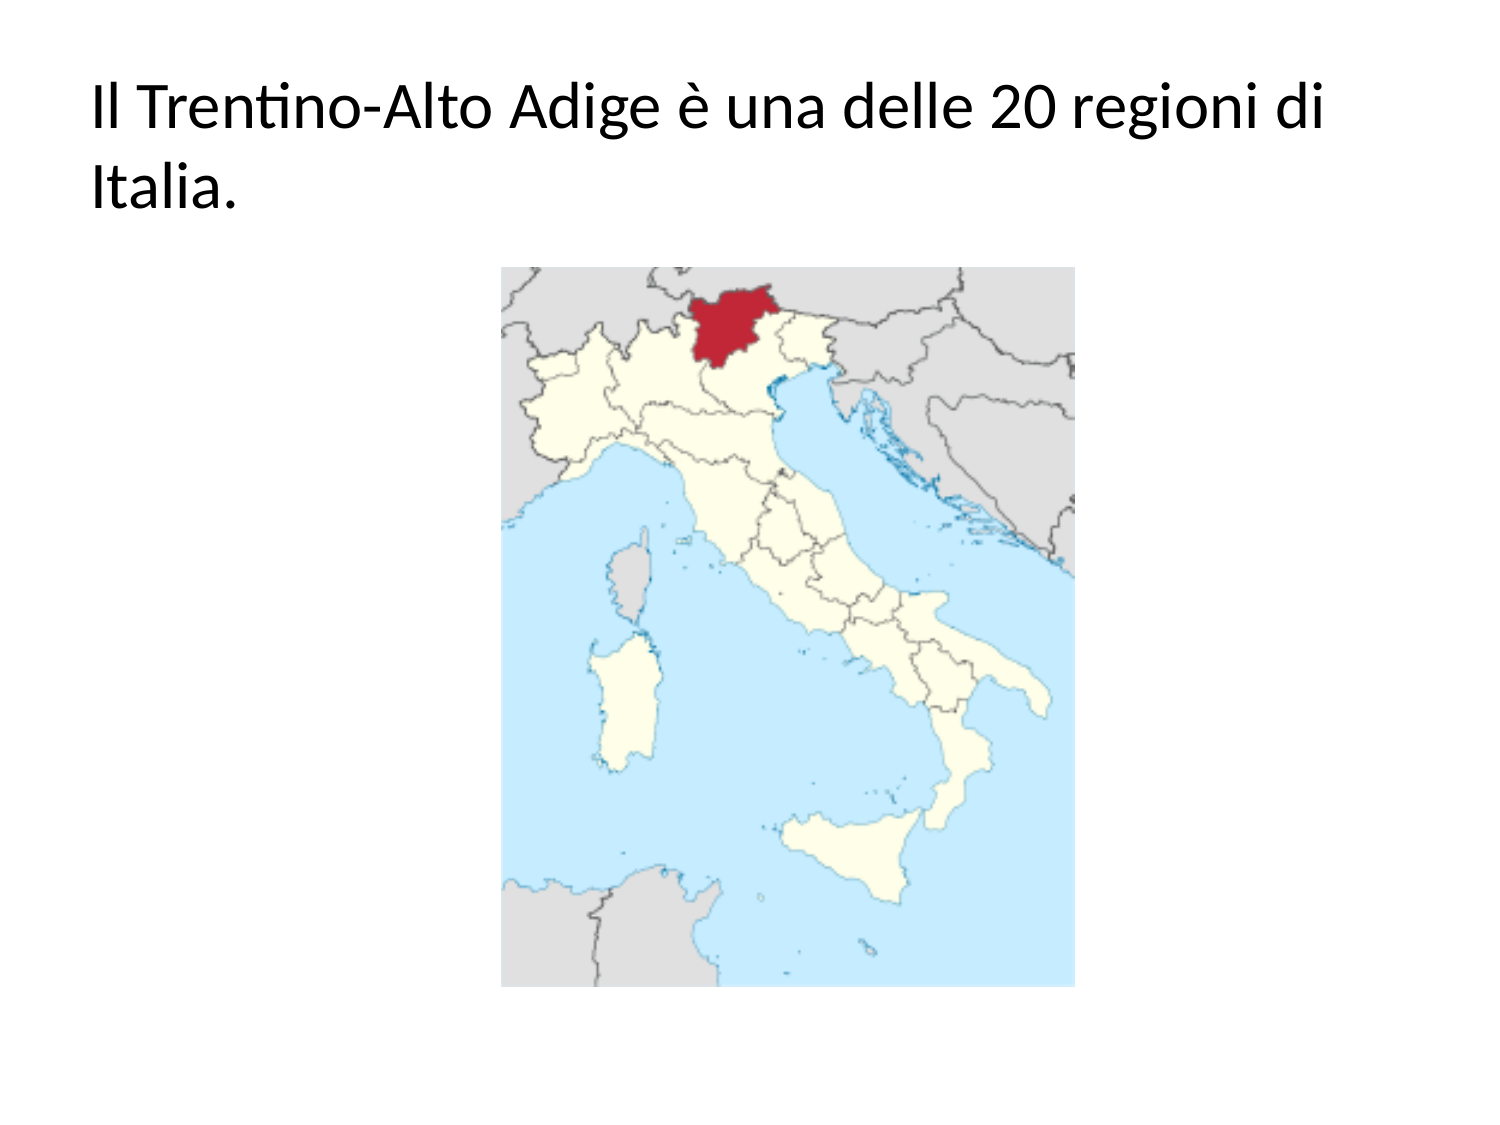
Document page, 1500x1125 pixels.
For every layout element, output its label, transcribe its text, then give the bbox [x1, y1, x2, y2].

list Il Trentino-Alto Adige è una delle 20 regioni di Italia. [75, 54, 1425, 1005]
picture [501, 267, 1075, 987]
